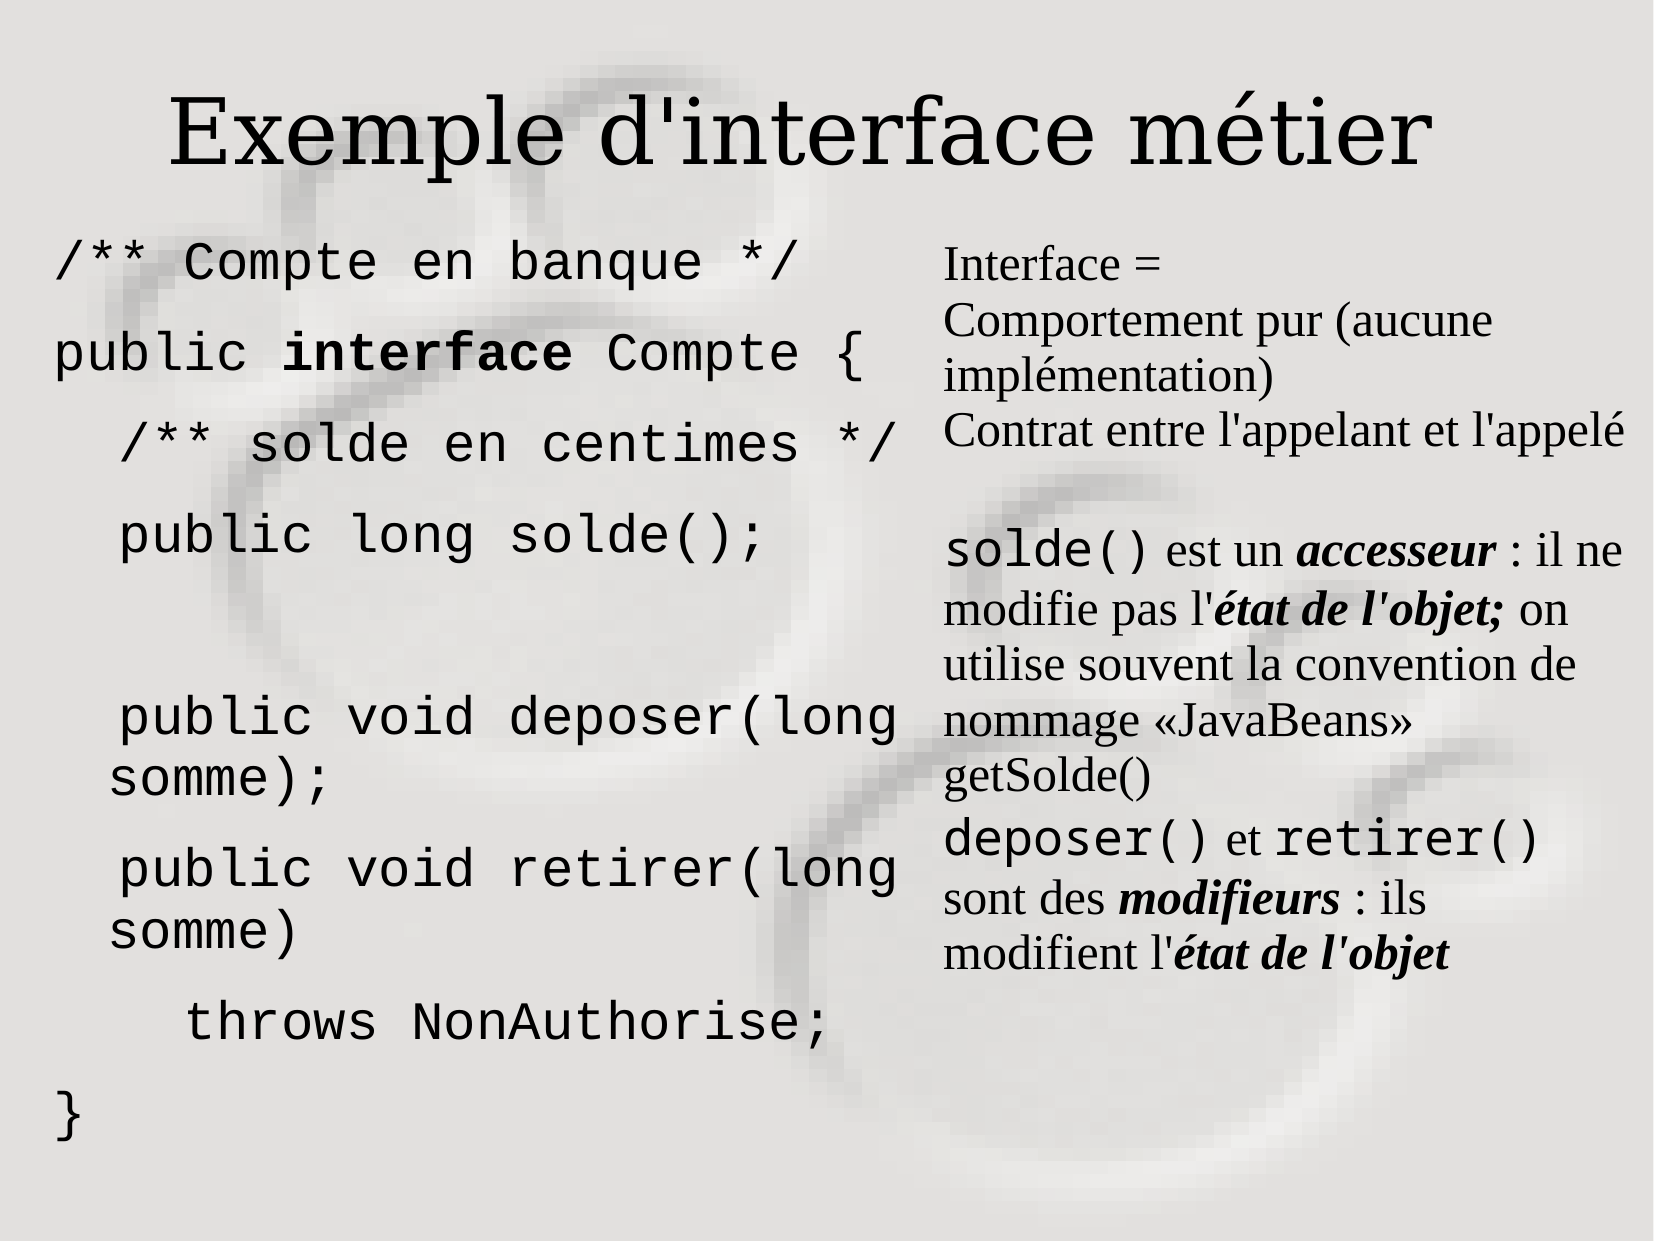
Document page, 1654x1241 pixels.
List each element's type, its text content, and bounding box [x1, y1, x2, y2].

title Exemple d'interface métier [93, 29, 1506, 237]
text_box Interface = Comportement pur (aucune implémentation) Contrat entre l'appelant et l'appelé solde() est un accesseur : il ne modifie pas l'état de l'objet; on utilise souvent la convention de nommage «JavaBeans» getSolde() deposer() et retirer() sont des modifieurs : ils modifient l'état de l'objet [943, 236, 1636, 1182]
picture [0, 0, 1654, 1241]
list /** Compte en banque */ public interface Compte { /** solde en centimes */ public long solde(); public void deposer(long somme); public void retirer(long somme) throws NonAuthorise; } [36, 234, 903, 1169]
